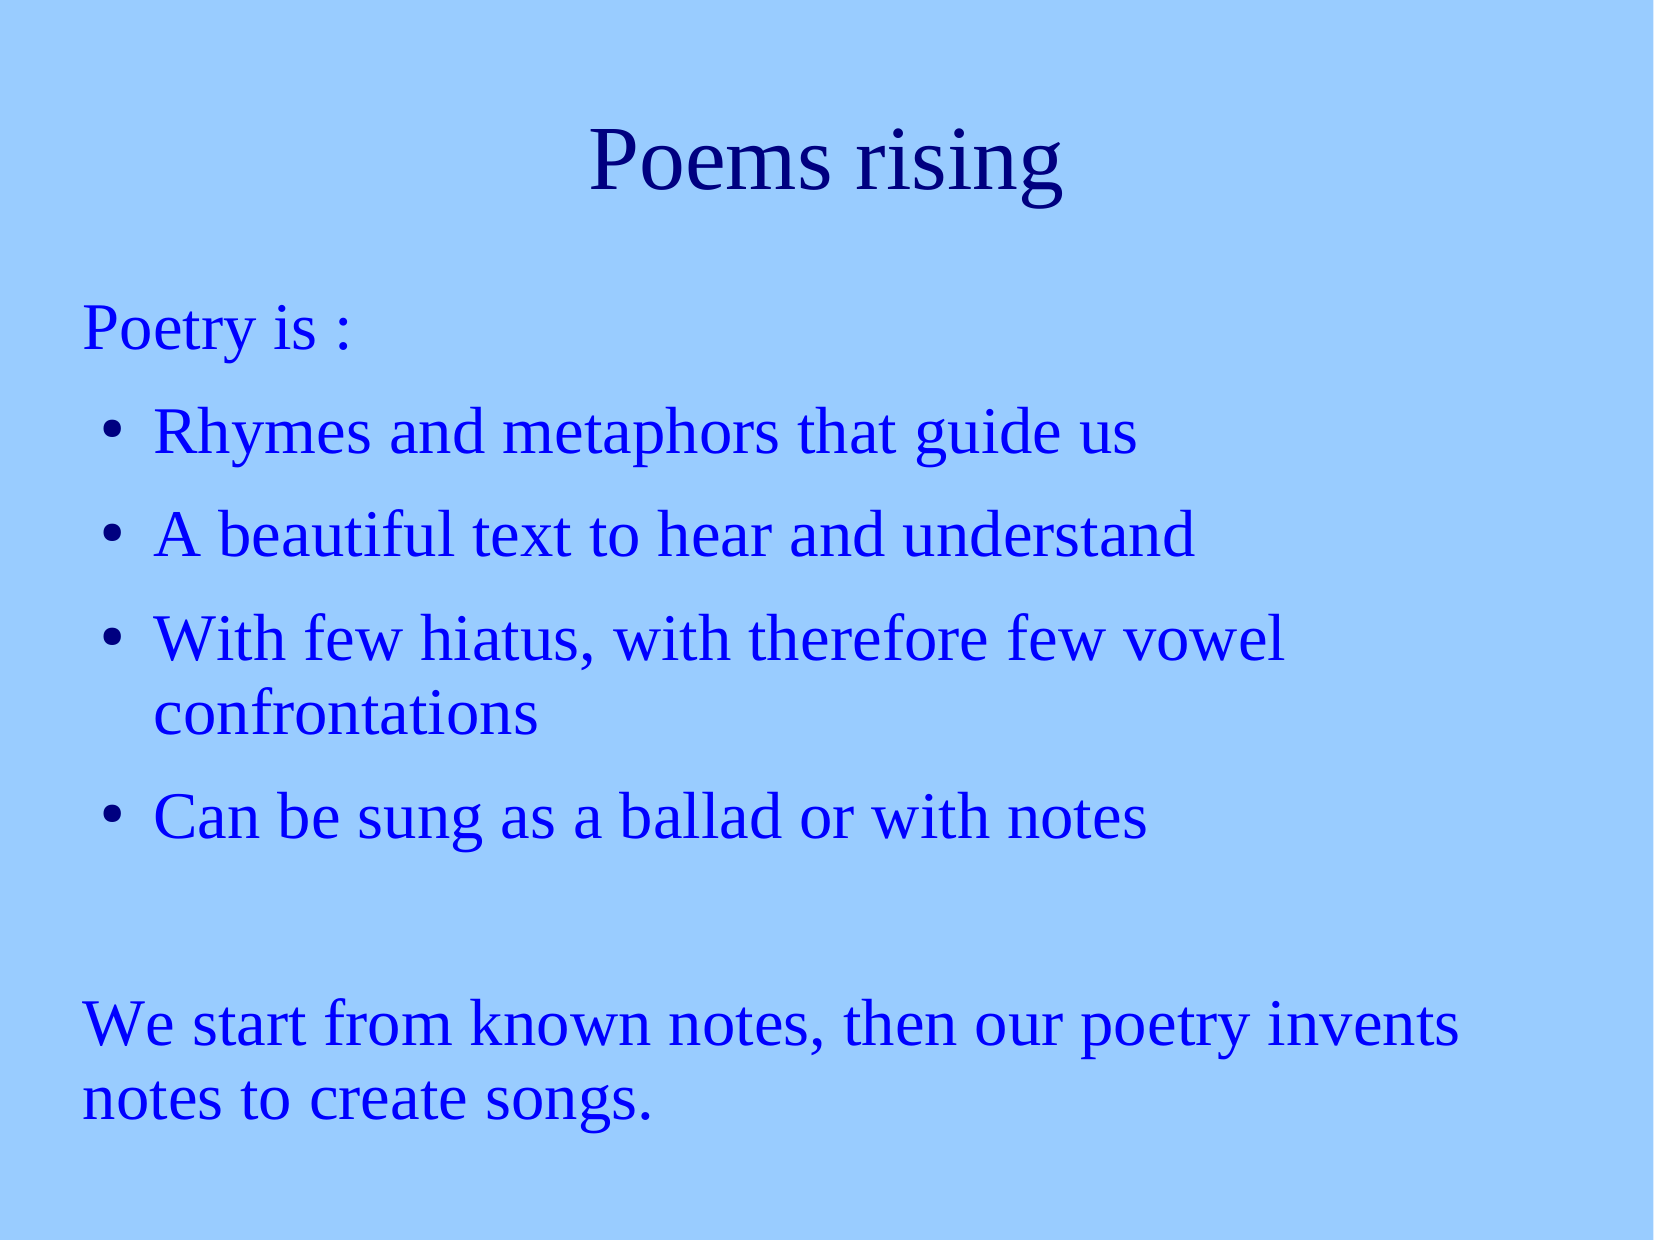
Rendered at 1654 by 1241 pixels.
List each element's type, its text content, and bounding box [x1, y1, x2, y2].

list Poetry is : Rhymes and metaphors that guide us A beautiful text to hear and understand With few hiatus, with therefore few vowel confrontations Can be sung as a ballad or with notes We start from known notes, then our poetry invents notes to create songs. [82, 290, 1571, 1134]
title Poems rising [82, 55, 1571, 263]
